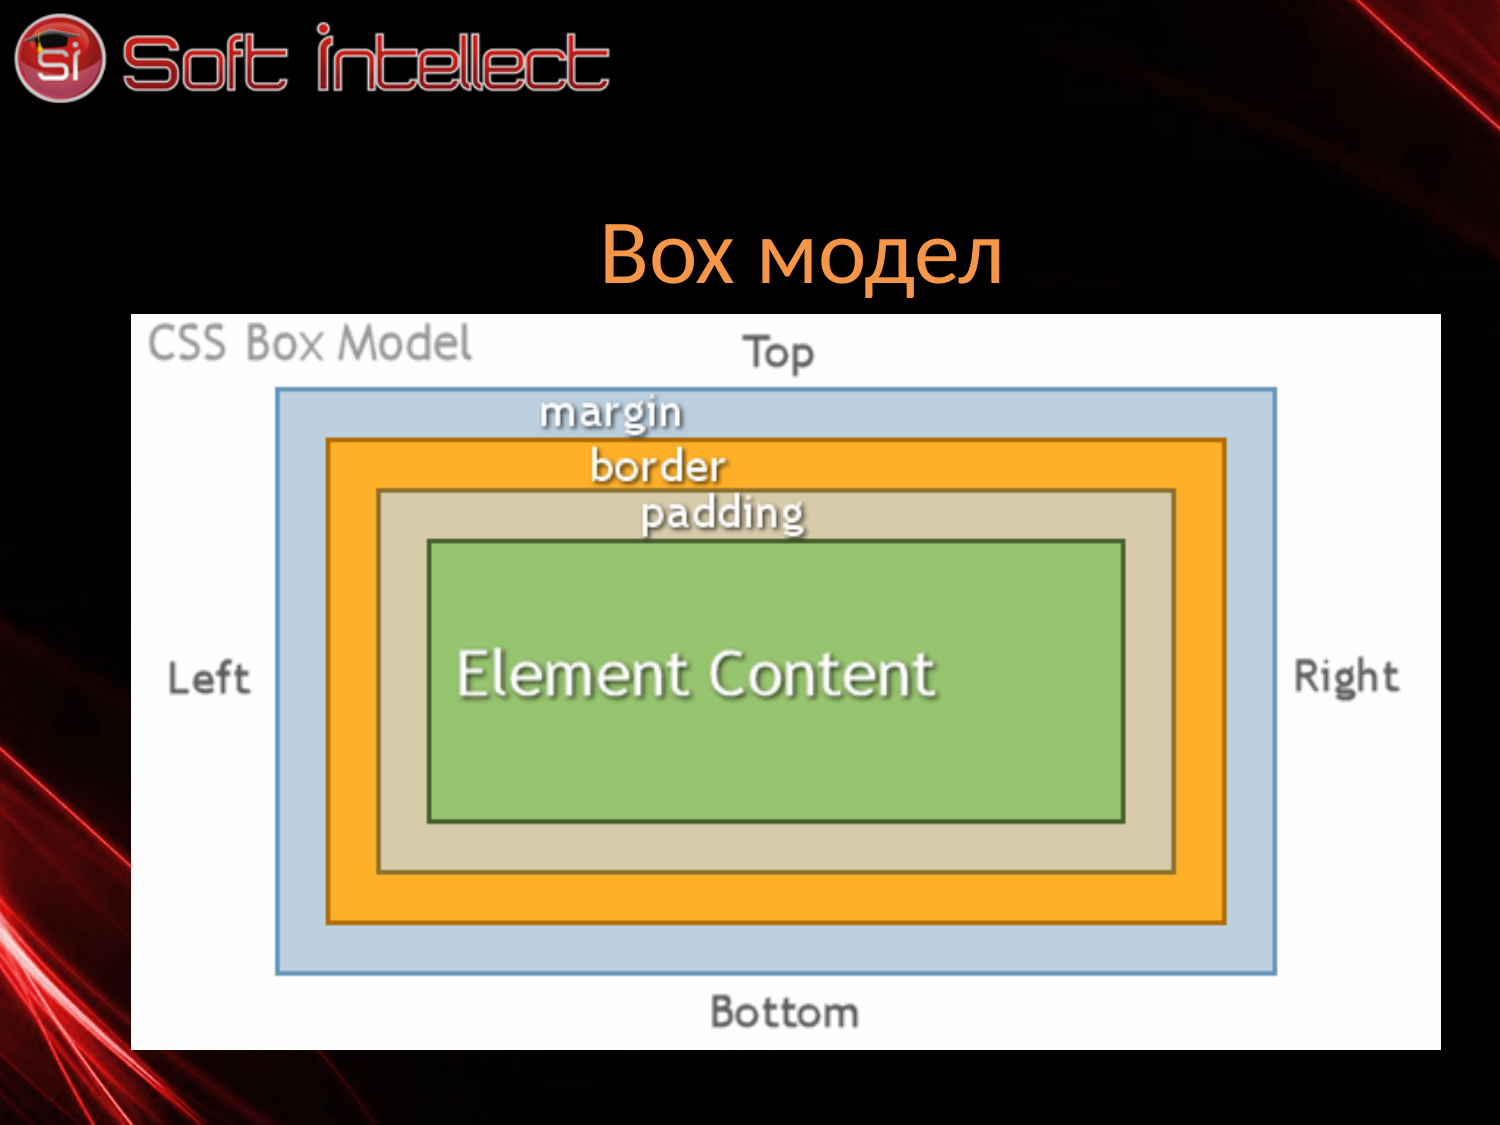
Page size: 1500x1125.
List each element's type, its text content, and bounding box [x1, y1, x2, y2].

text_box Box модел [165, 126, 1440, 314]
picture [0, 0, 1500, 1125]
